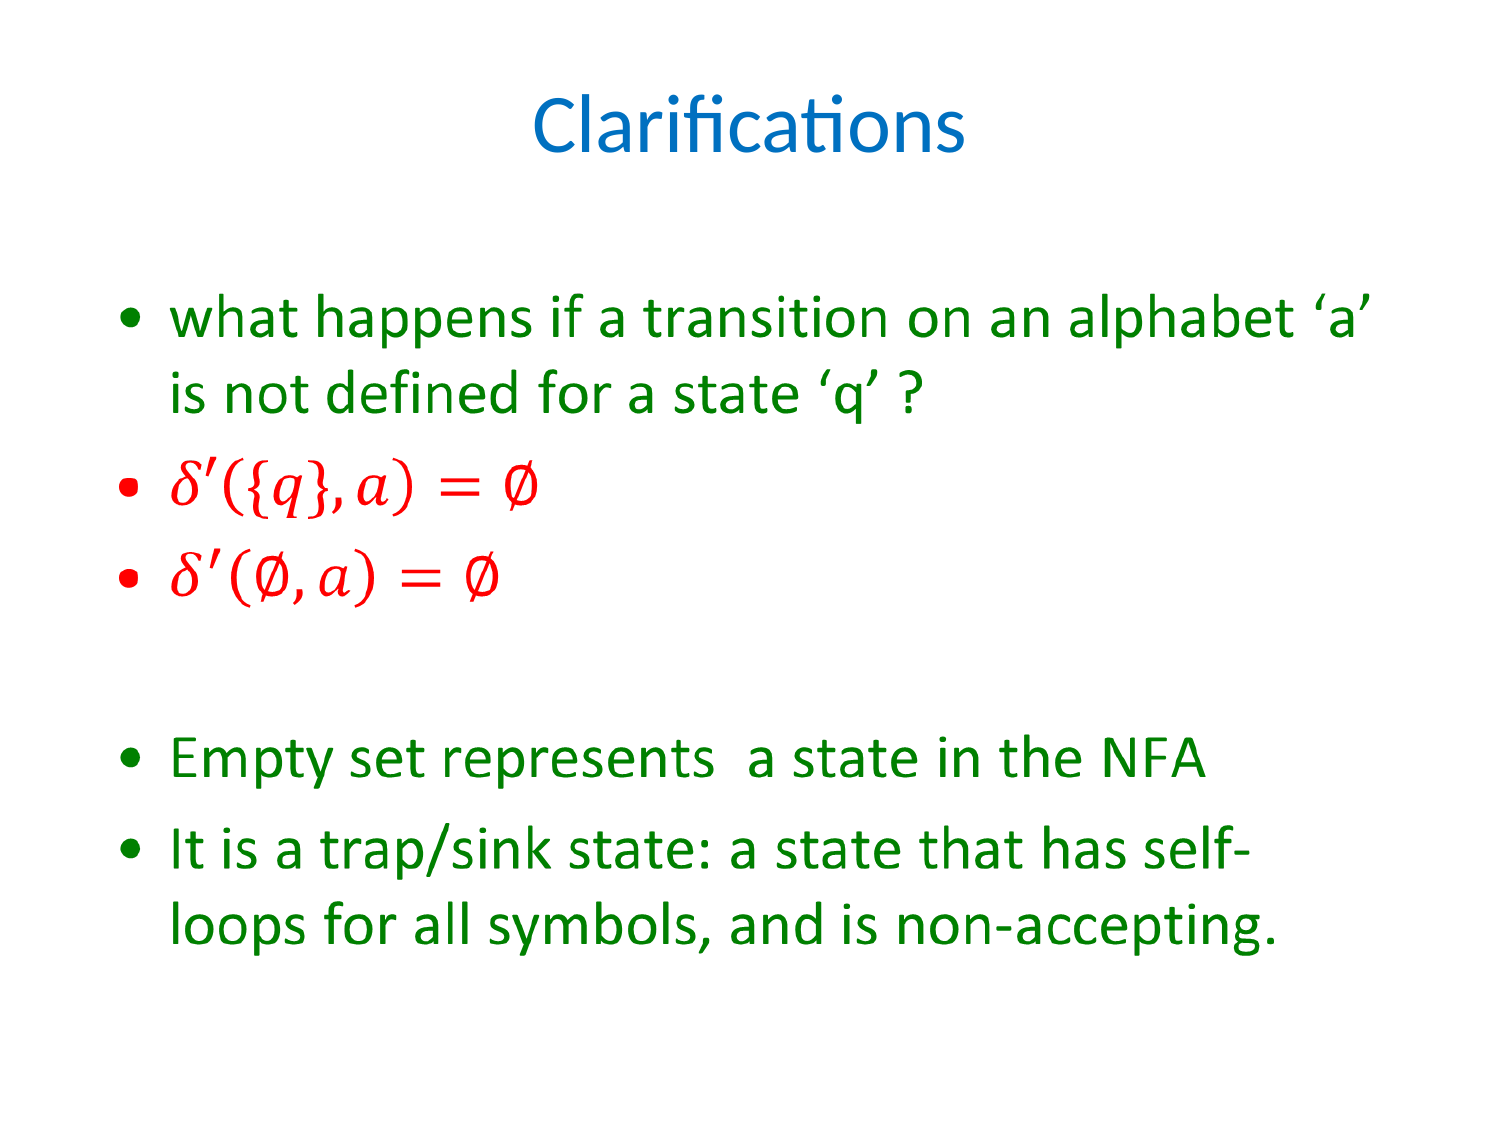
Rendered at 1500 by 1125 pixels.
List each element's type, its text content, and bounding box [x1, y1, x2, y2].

title Clarifications [75, 25, 1425, 213]
list [75, 256, 1425, 999]
